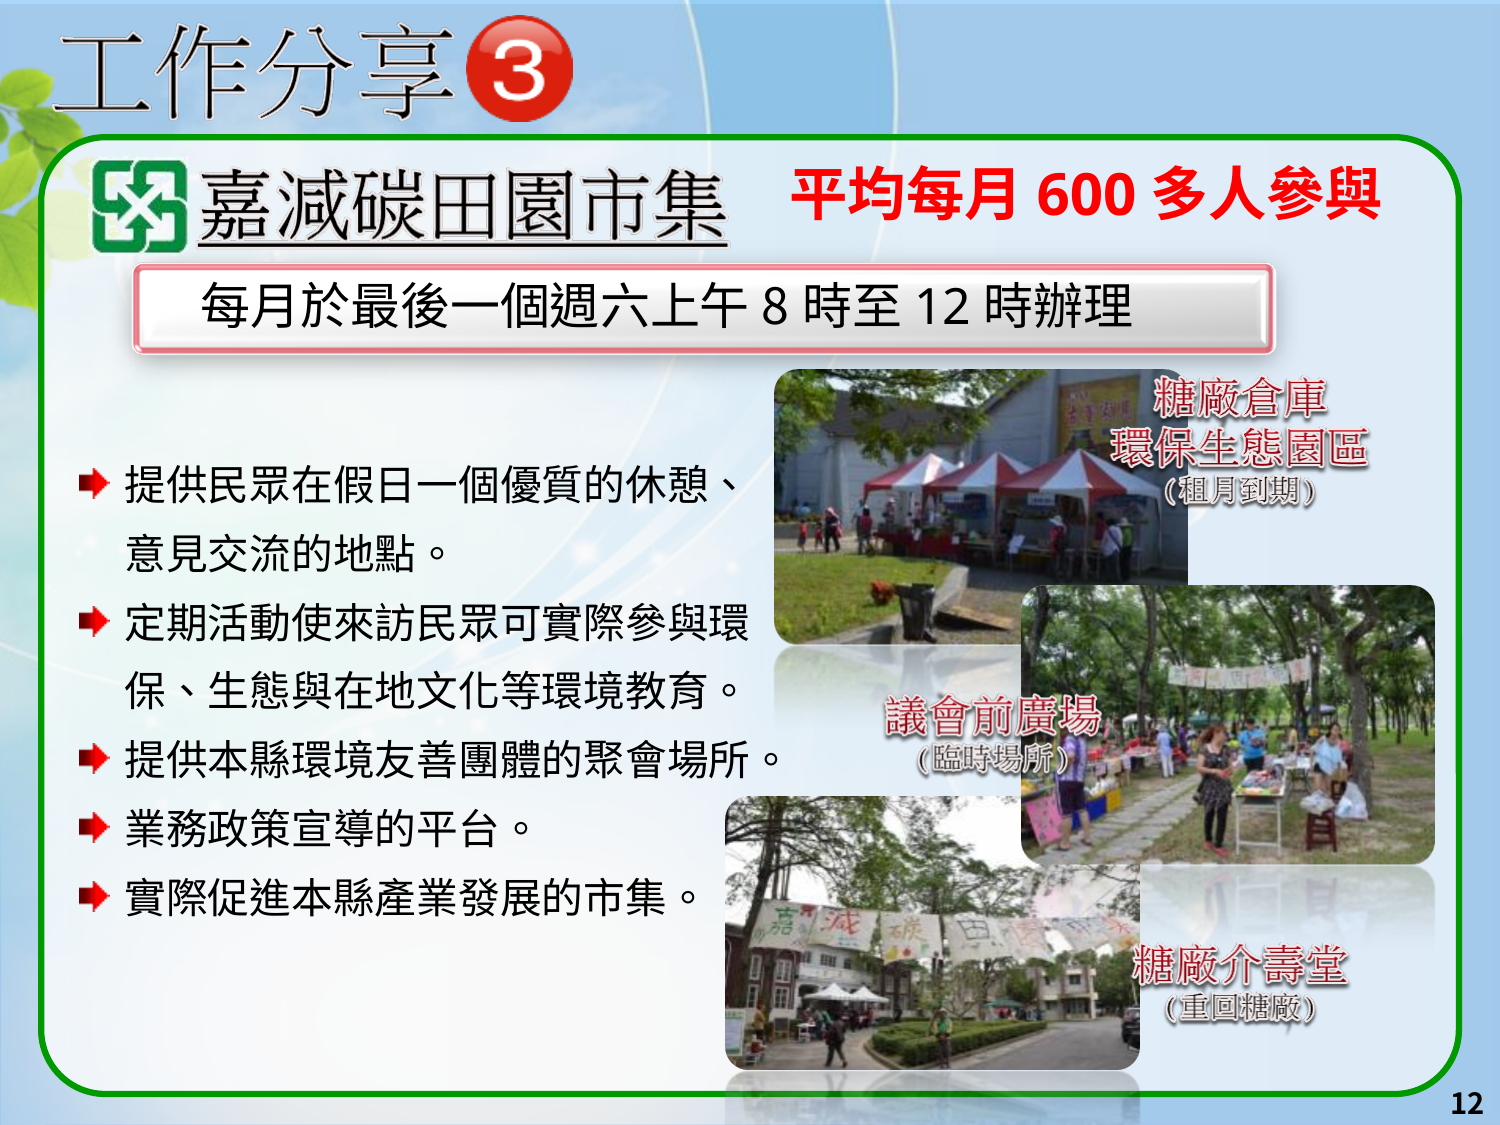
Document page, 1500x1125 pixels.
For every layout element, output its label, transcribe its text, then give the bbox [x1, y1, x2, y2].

text_box 每月於最後一個週六上午8時至12時辦理 [185, 267, 1237, 343]
picture [88, 156, 1500, 1125]
text_box 提供民眾在假日一個優質的休憩、意見交流的地點。 定期活動使來訪民眾可實際參與環保、生態與在地文化等環境教育。 提供本縣環境友善團體的聚會場所。 業務政策宣導的平台。 實際促進本縣產業發展的市集。 [64, 432, 771, 930]
picture [79, 812, 110, 843]
picture [36, 0, 573, 135]
picture [79, 468, 110, 499]
picture [79, 881, 110, 912]
picture [79, 743, 110, 774]
text_box 平均每月600多人參與 [761, 148, 1412, 235]
picture [79, 606, 110, 637]
